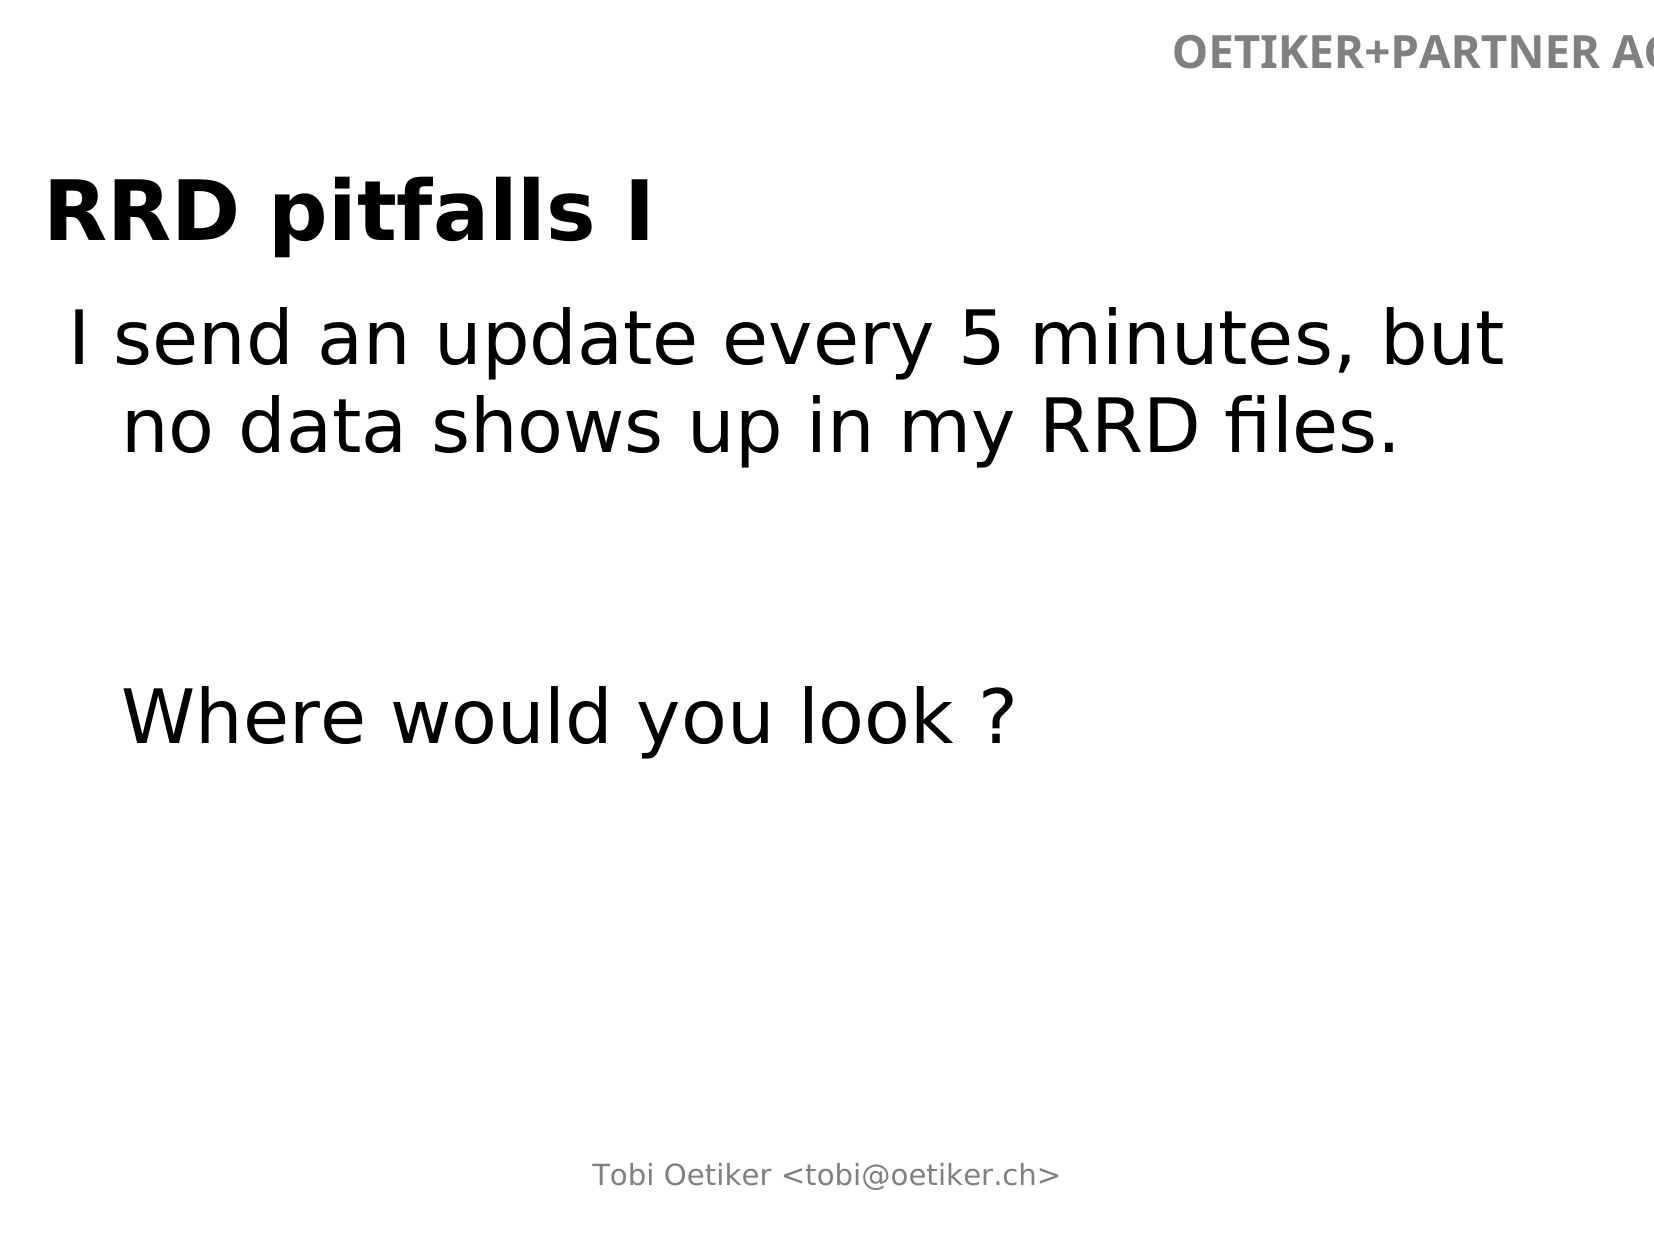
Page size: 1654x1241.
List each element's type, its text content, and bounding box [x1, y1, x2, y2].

title RRD pitfalls I [43, 137, 1581, 287]
list I send an update every 5 minutes, but no data shows up in my RRD files. Where would you look ? [50, 295, 1571, 1099]
